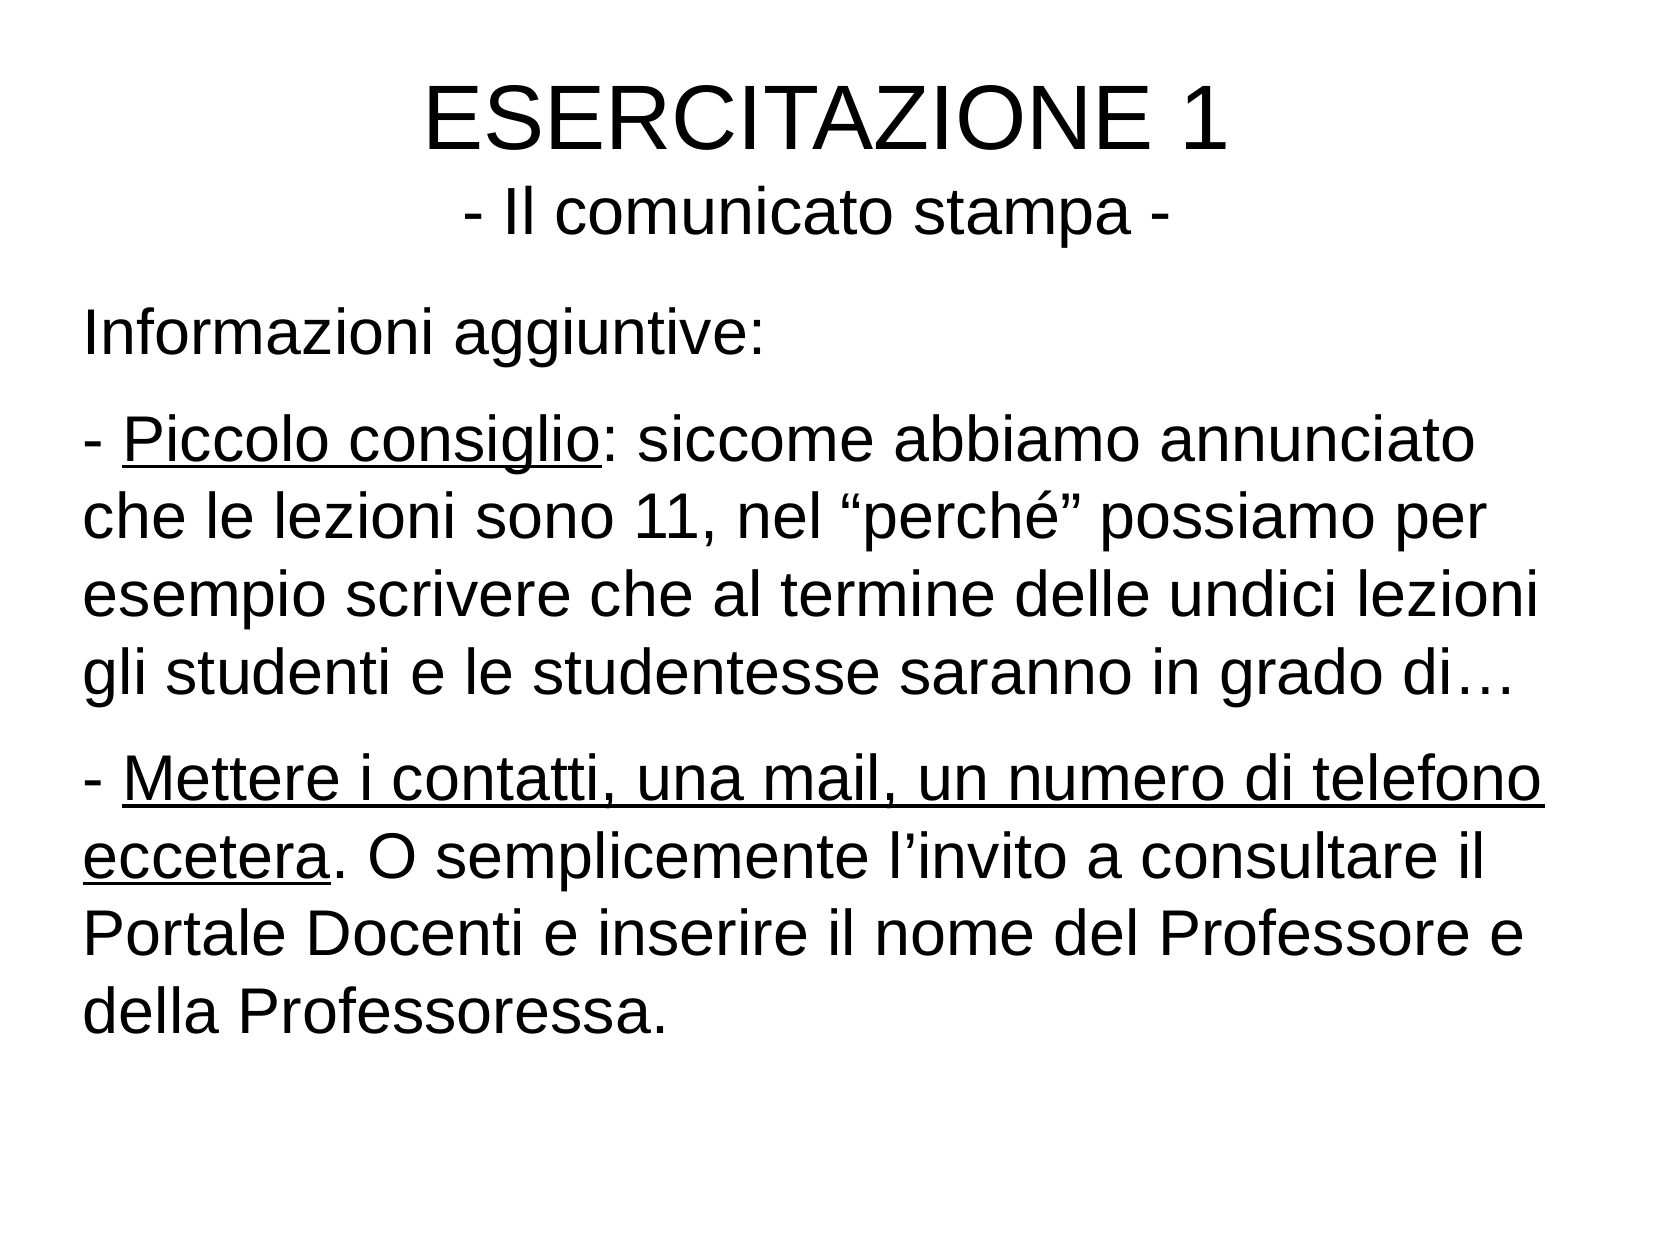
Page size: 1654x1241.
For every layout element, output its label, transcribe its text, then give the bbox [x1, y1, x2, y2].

list Informazioni aggiuntive: - Piccolo consiglio: siccome abbiamo annunciato che le lezioni sono 11, nel “perché” possiamo per esempio scrivere che al termine delle undici lezioni gli studenti e le studentesse saranno in grado di… - Mettere i contatti, una mail, un numero di telefono eccetera. O semplicemente l’invito a consultare il Portale Docenti e inserire il nome del Professore e della Professoressa. [82, 290, 1571, 1109]
title ESERCITAZIONE 1 - Il comunicato stampa - [82, 49, 1571, 257]
